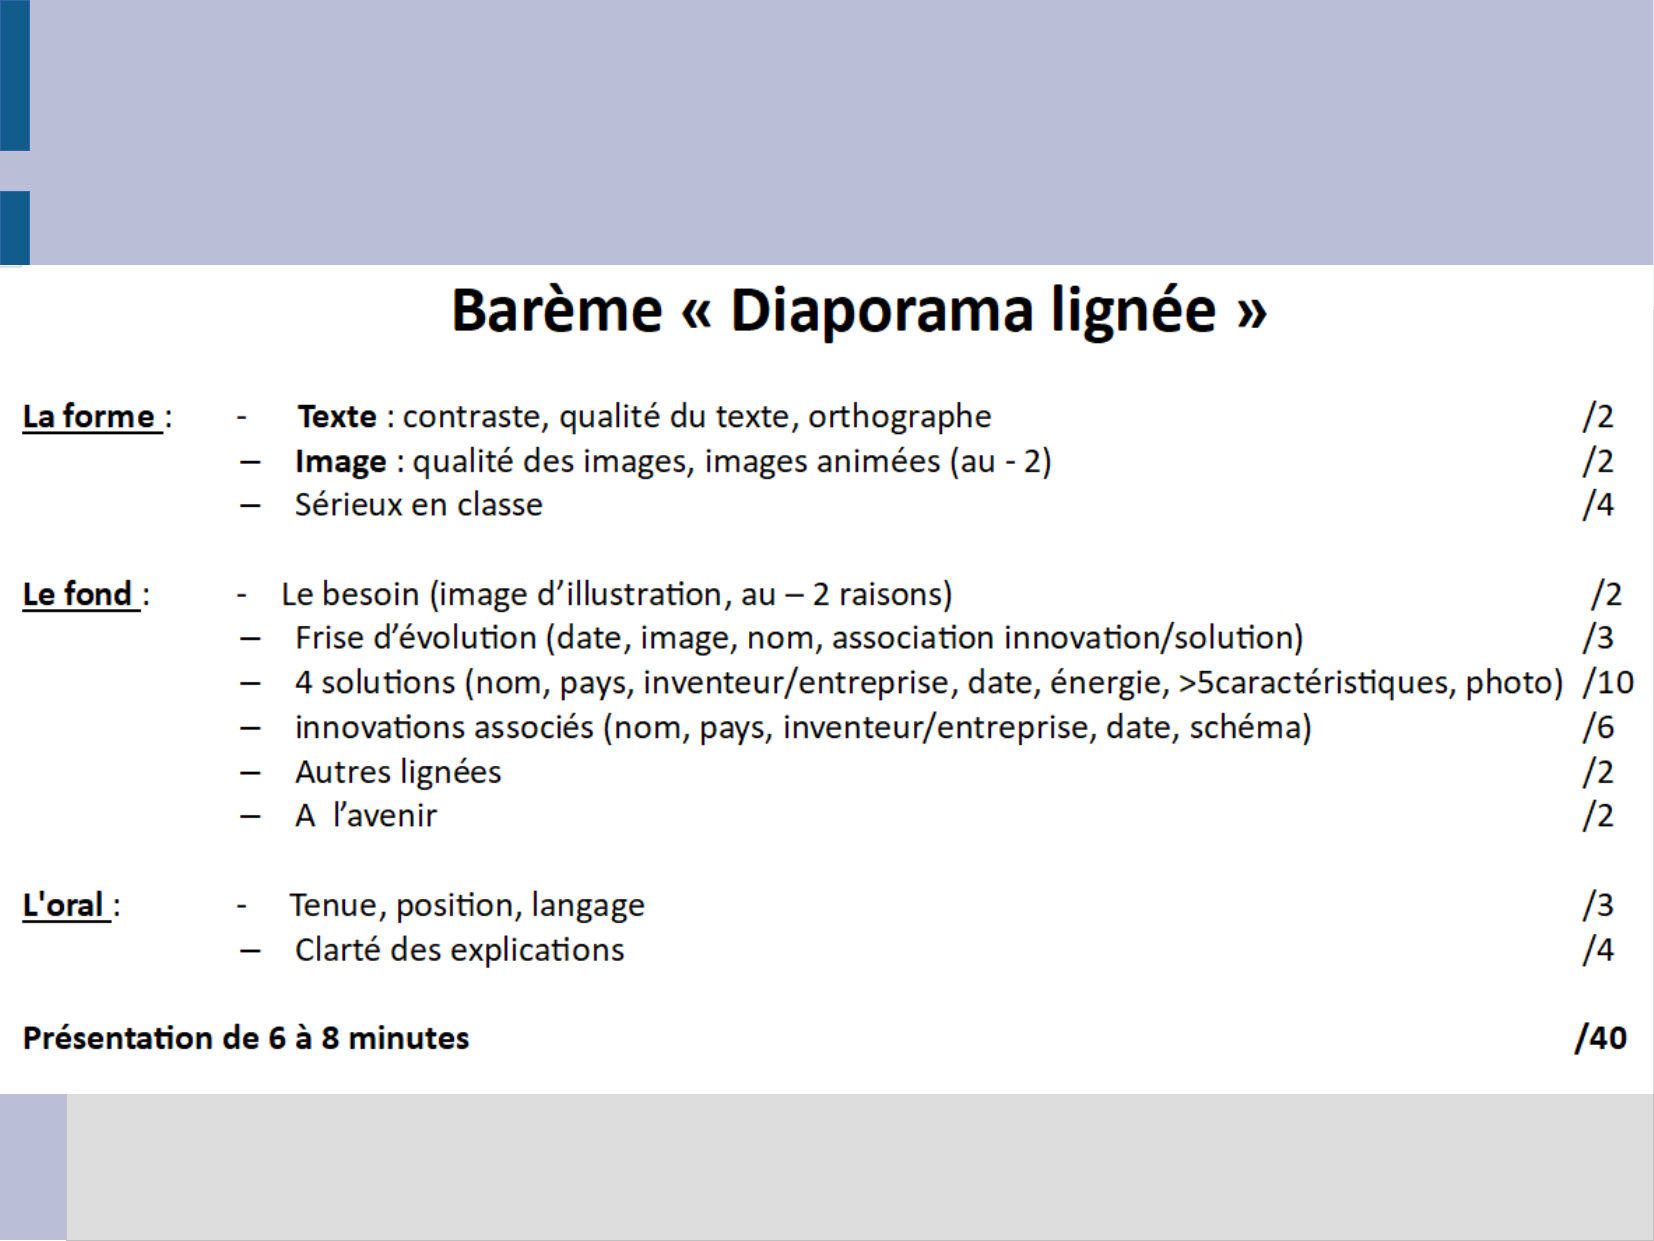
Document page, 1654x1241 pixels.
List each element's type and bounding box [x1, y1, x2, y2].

picture [0, 265, 1654, 1094]
